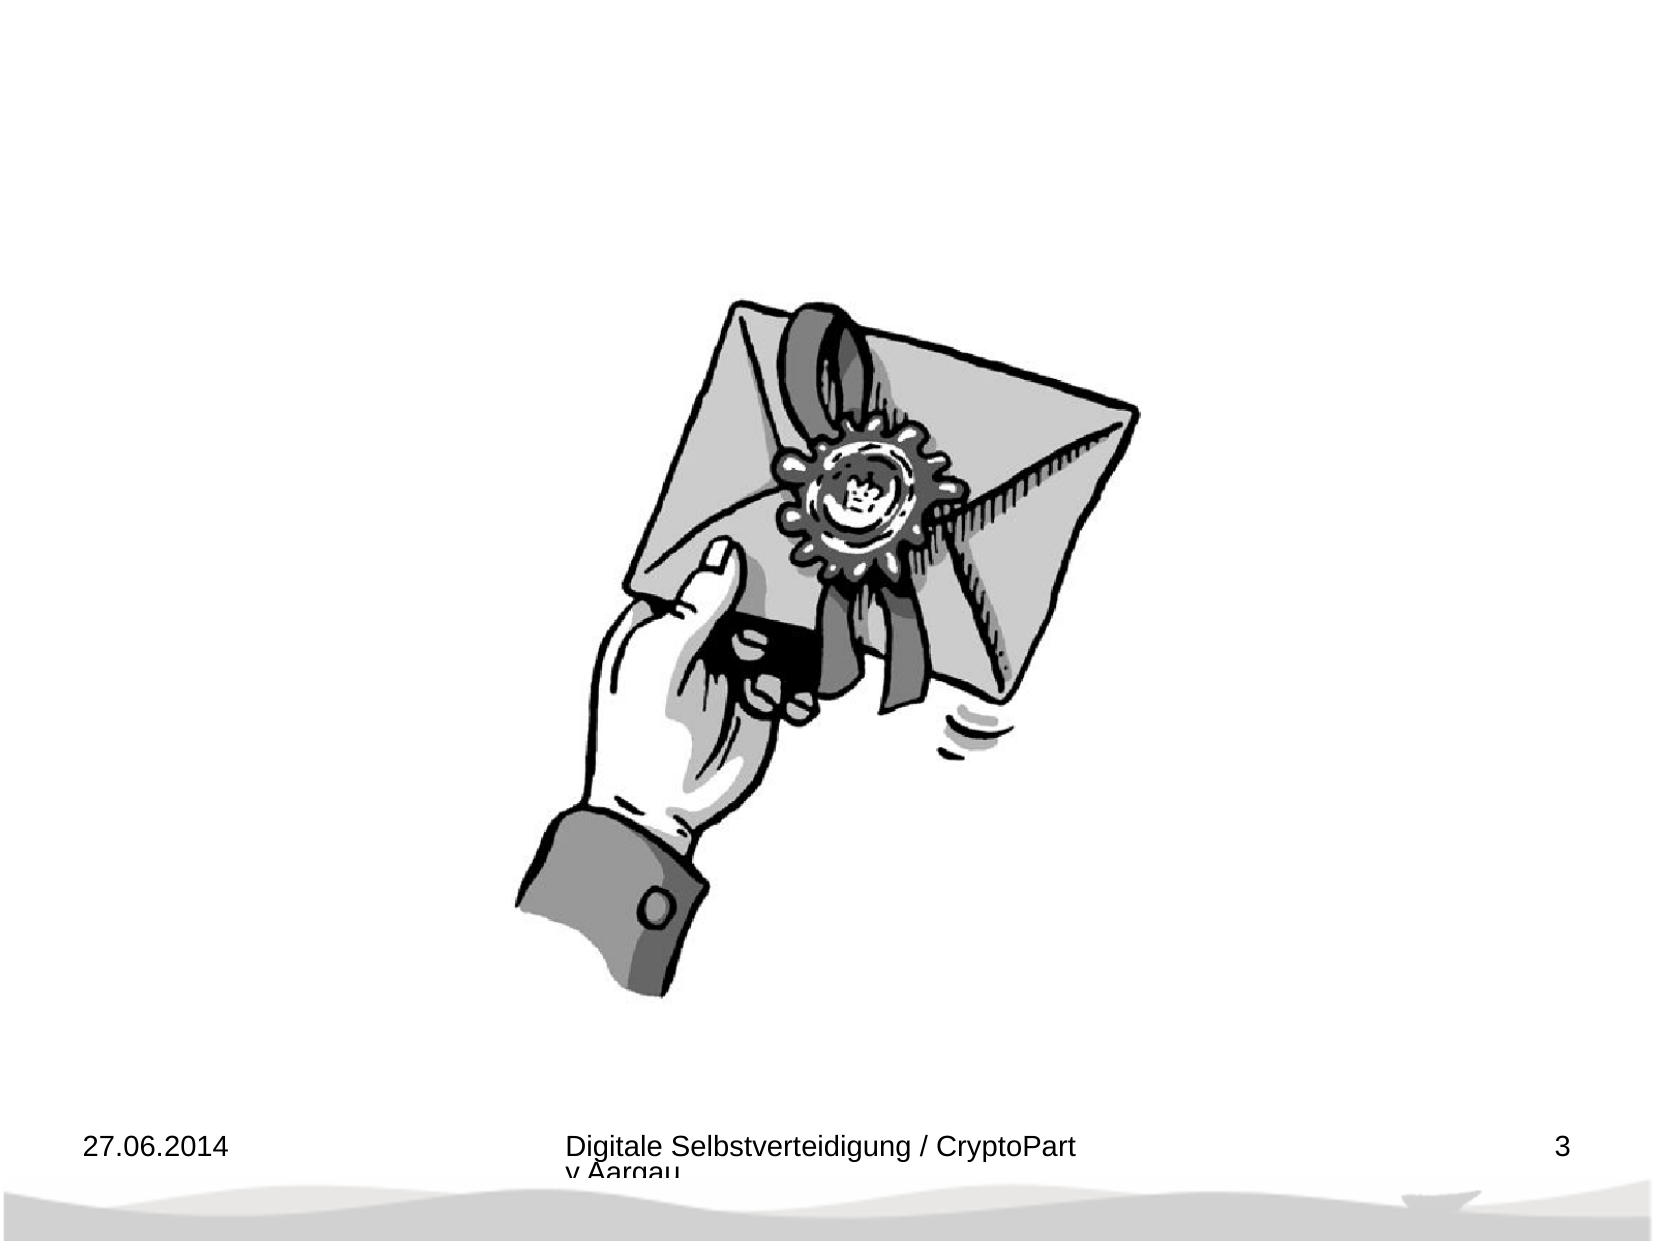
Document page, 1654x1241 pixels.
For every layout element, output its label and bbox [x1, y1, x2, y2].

picture [511, 290, 1143, 1010]
picture [3, 1178, 1654, 1241]
